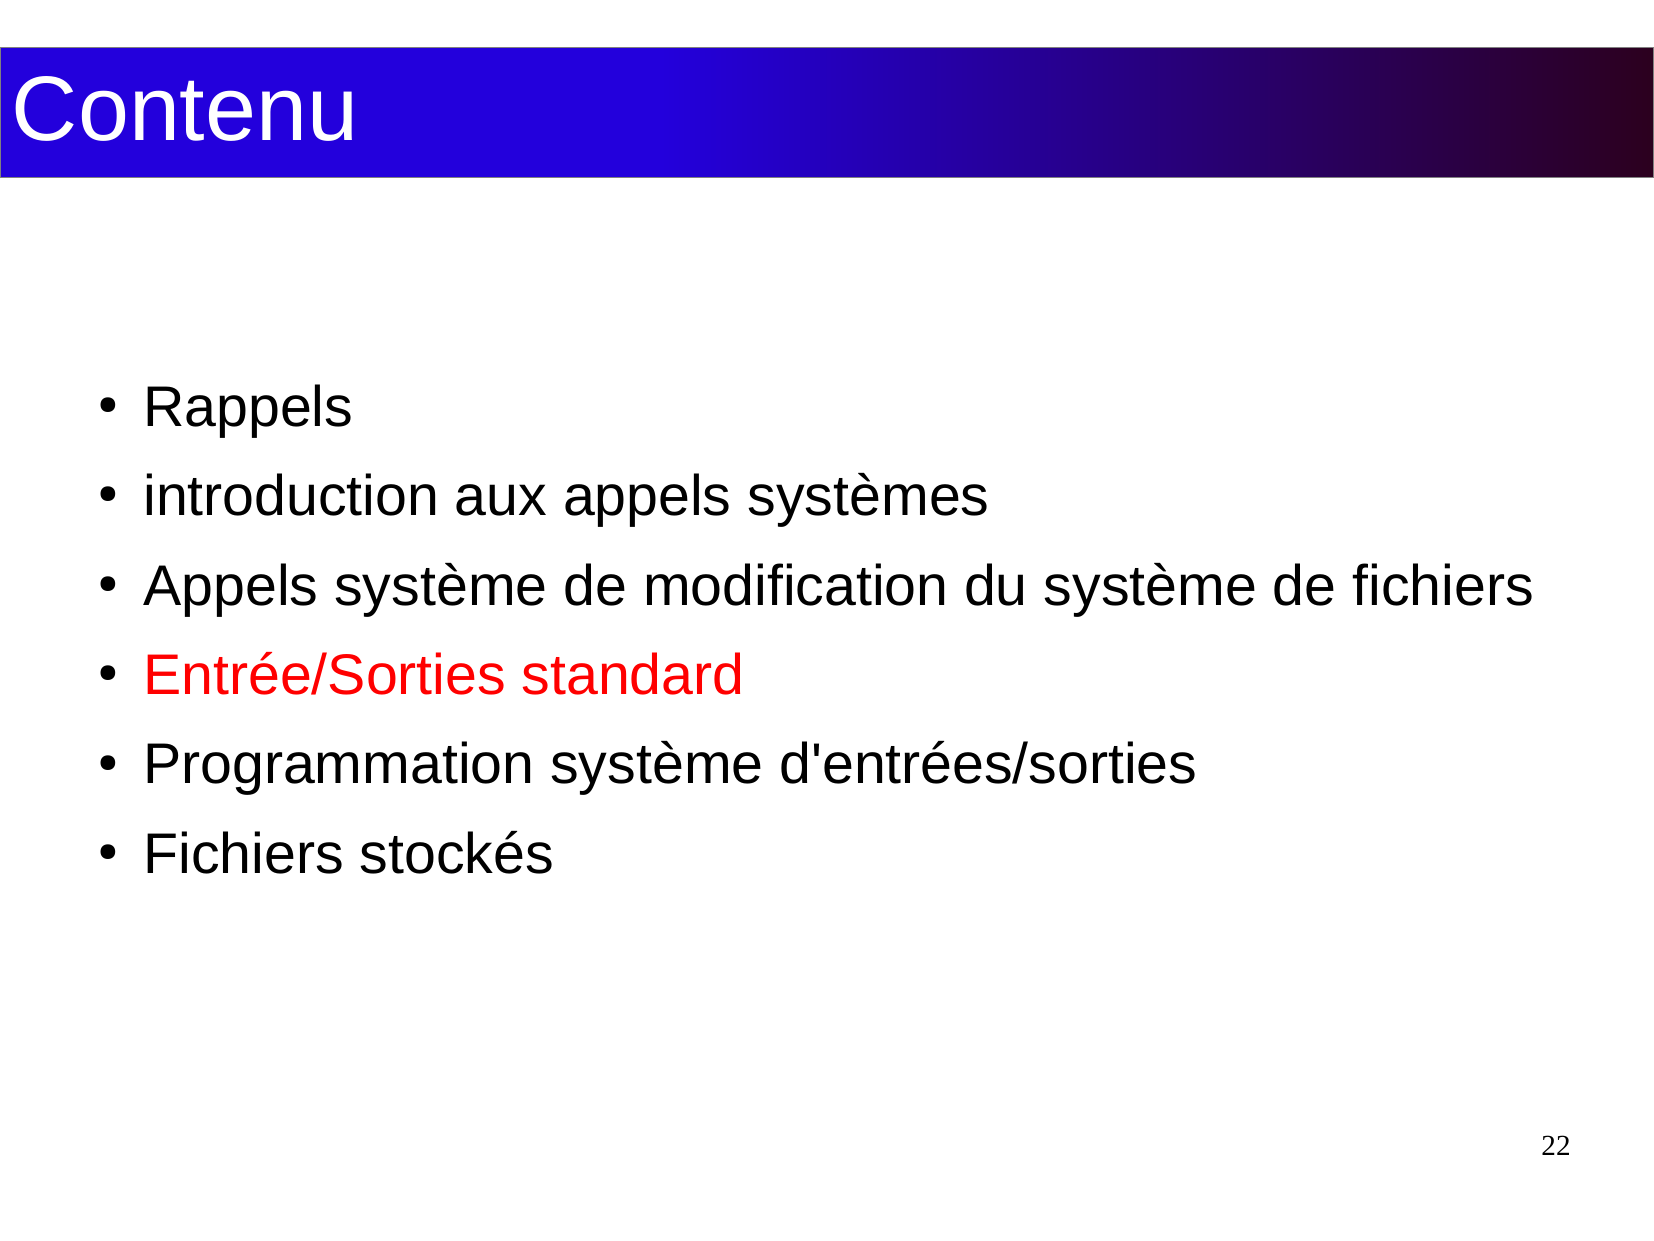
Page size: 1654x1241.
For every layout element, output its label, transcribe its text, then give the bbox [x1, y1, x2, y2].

list Rappels introduction aux appels systèmes Appels système de modification du système de fichiers Entrée/Sorties standard Programmation système d'entrées/sorties Fichiers stockés [82, 195, 1538, 916]
title Contenu [11, 5, 1642, 213]
